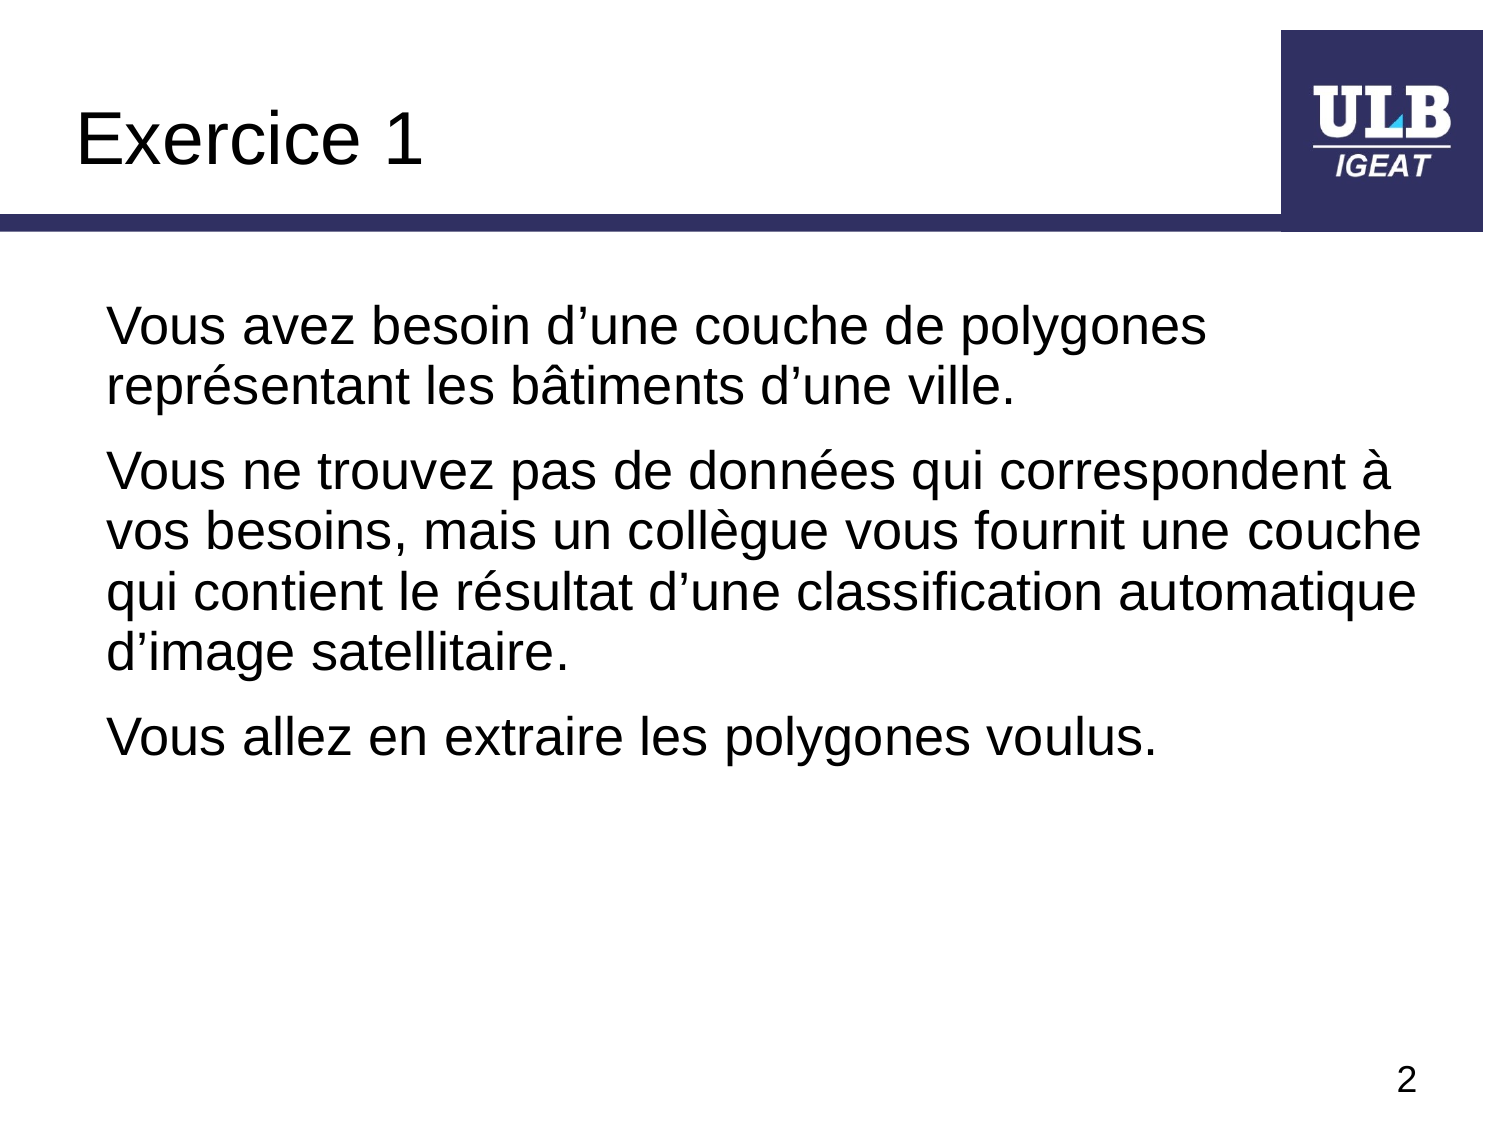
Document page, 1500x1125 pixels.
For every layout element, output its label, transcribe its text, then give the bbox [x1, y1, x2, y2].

picture [1281, 30, 1483, 232]
title Exercice 1 [75, 44, 1425, 233]
list Vous avez besoin d’une couche de polygones représentant les bâtiments d’une ville. Vous ne trouvez pas de données qui correspondent à vos besoins, mais un collègue vous fournit une couche qui contient le résultat d’une classification automatique d’image satellitaire. Vous allez en extraire les polygones voulus. [35, 295, 1477, 1111]
